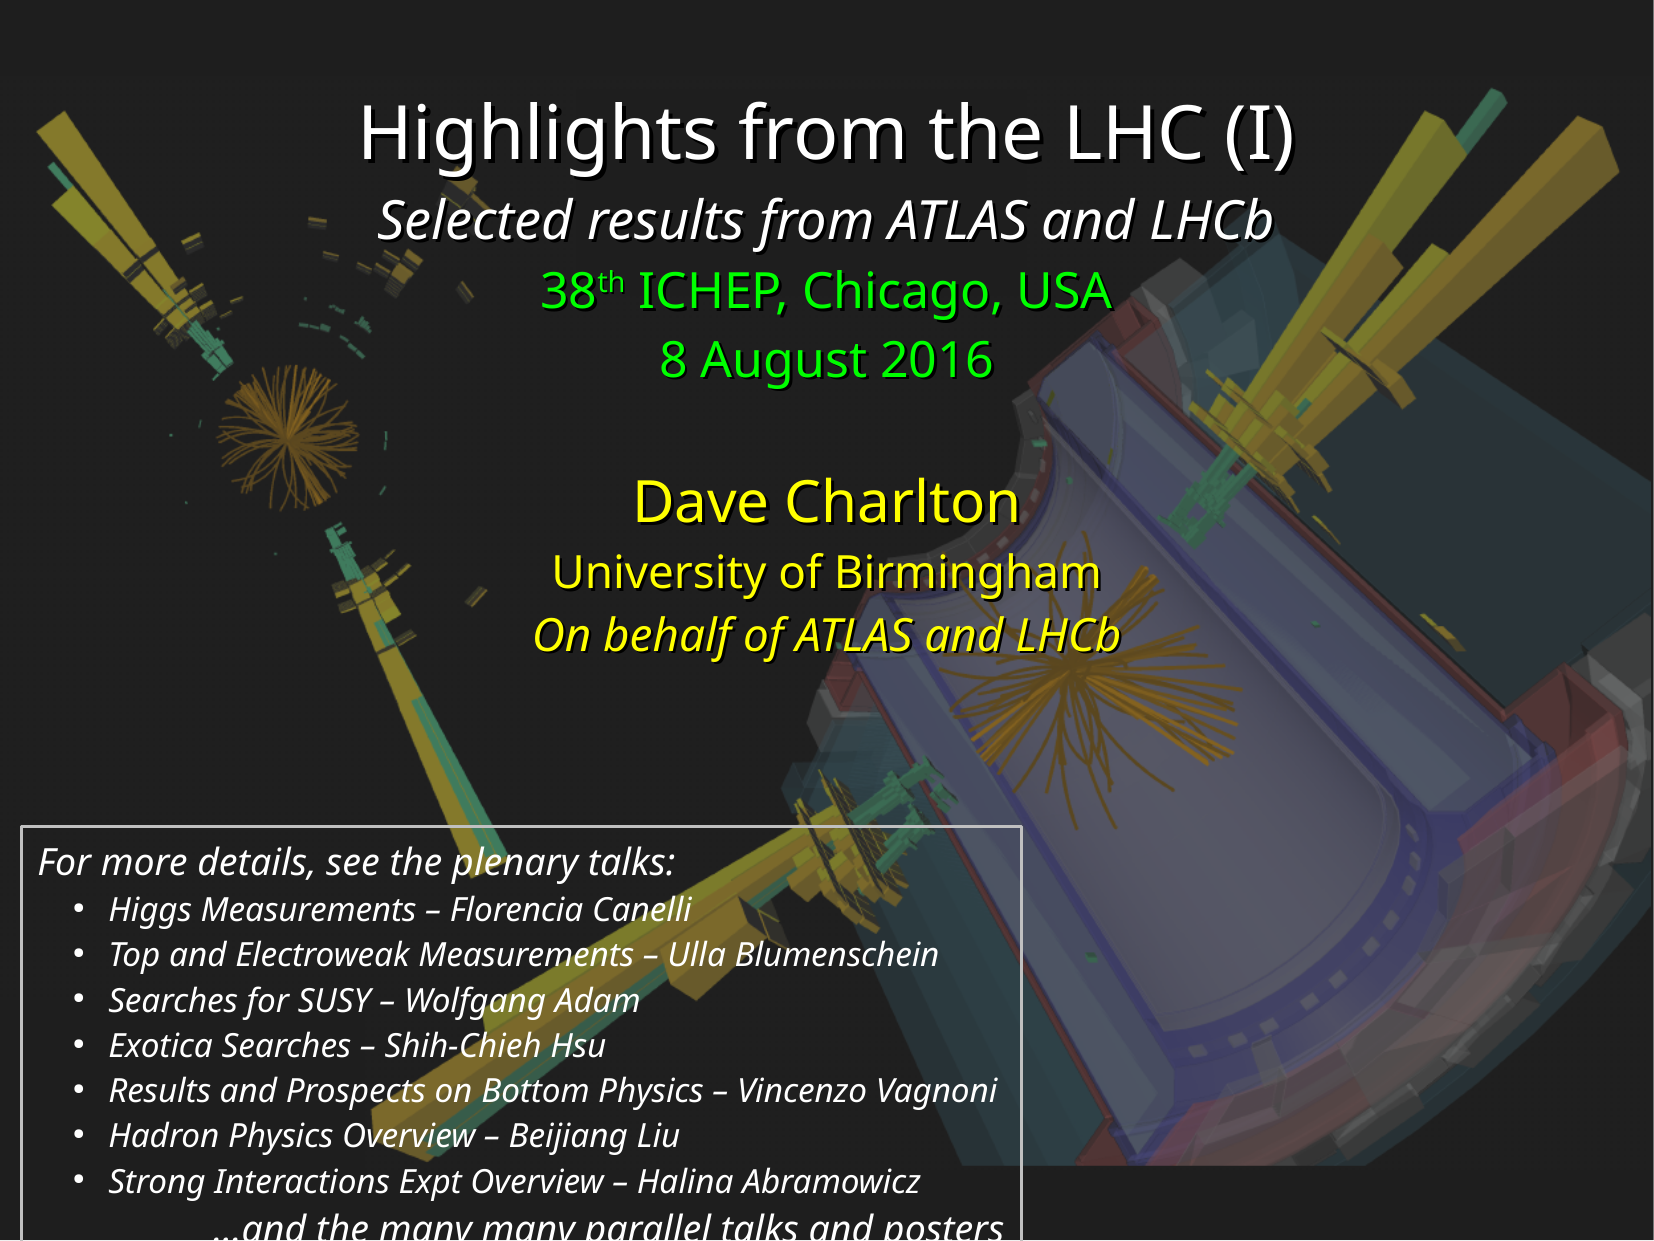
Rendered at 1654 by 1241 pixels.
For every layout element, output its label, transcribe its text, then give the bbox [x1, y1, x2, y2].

text_box [267, 1224, 278, 1241]
text_box [688, 1224, 696, 1231]
text_box [289, 1224, 300, 1240]
text_box [0, 0, 1654, 1241]
text_box [856, 1224, 867, 1240]
text_box For more details, see the plenary talks: Higgs Measurements – Florencia Canelli Top and Electroweak Measurements – Ulla Blumenschein Searches for SUSY – Wolfgang Adam Exotica Searches – Shih-Chieh Hsu Results and Prospects on Bottom Physics – Vincenzo Vagnoni Hadron Physics Overview – Beijiang Liu Strong Interactions Expt Overview – Halina Abramowicz ...and the many many parallel talks and posters [21, 826, 1022, 1203]
text_box [519, 1224, 530, 1240]
text_box [813, 1224, 824, 1240]
text_box [356, 1224, 364, 1231]
text_box [540, 1224, 551, 1241]
text_box [497, 1224, 508, 1241]
text_box Highlights from the LHC (I) Selected results from ATLAS and LHCb 38th ICHEP, Chicago, USA 8 August 2016 Dave Charlton University of Birmingham On behalf of ATLAS and LHCb [72, 71, 1582, 692]
text_box [333, 1224, 344, 1241]
text_box [590, 1224, 600, 1240]
text_box [769, 1233, 776, 1241]
text_box [888, 1224, 898, 1240]
text_box [611, 1224, 622, 1240]
text_box [394, 1224, 405, 1241]
text_box [416, 1224, 427, 1240]
text_box [246, 1224, 257, 1240]
text_box [834, 1224, 845, 1241]
text_box [909, 1224, 920, 1240]
text_box [646, 1224, 657, 1240]
text_box [738, 1224, 749, 1240]
text_box [437, 1224, 448, 1241]
text_box [23, 1203, 1020, 1241]
text_box [960, 1224, 968, 1231]
text_box [486, 1224, 497, 1241]
text_box [383, 1224, 394, 1241]
